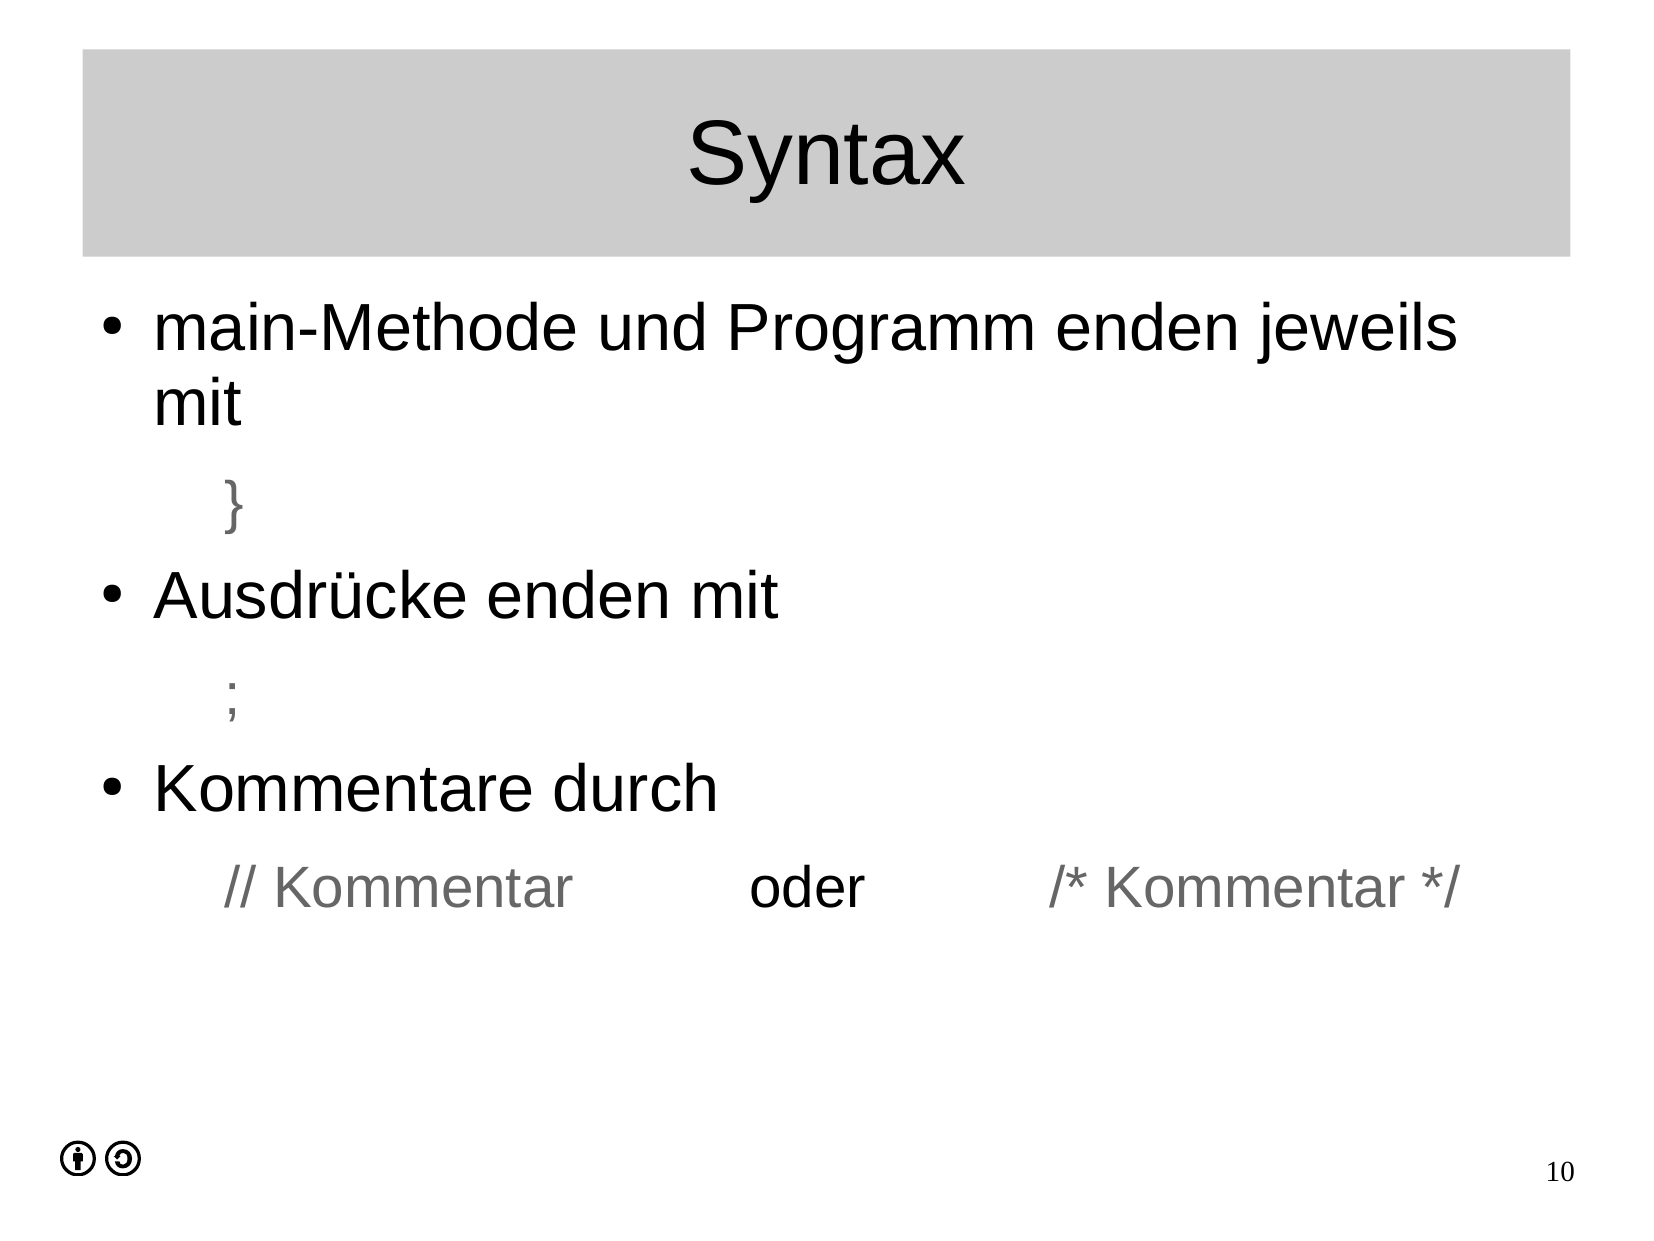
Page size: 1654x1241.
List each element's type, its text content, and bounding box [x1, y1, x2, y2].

list main-Methode und Programm enden jeweils mit } Ausdrücke enden mit ; Kommentare durch // Kommentar oder /* Kommentar */ [82, 290, 1538, 1010]
title Syntax [82, 49, 1571, 257]
